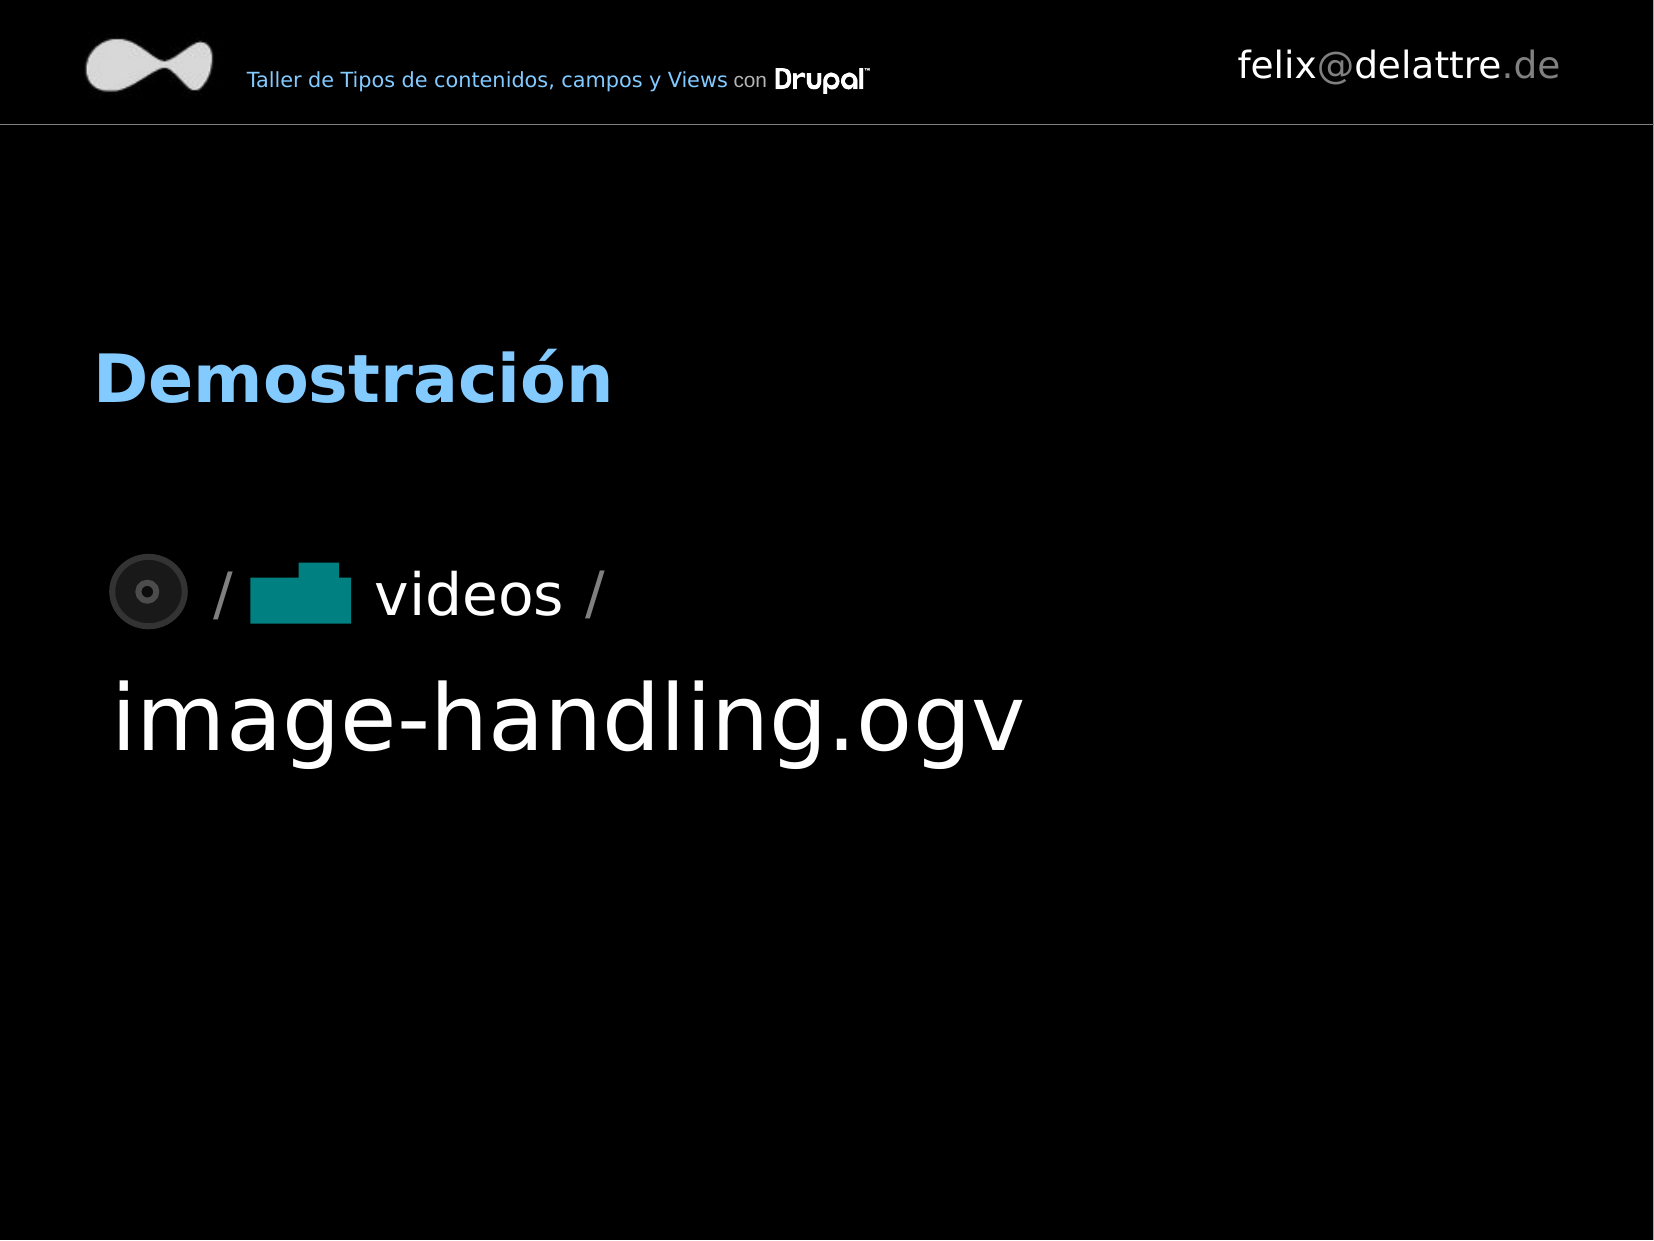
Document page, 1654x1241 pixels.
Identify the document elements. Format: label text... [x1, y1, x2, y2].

text_box videos [351, 544, 589, 646]
text_box [250, 562, 351, 624]
text_box [112, 556, 185, 627]
text_box / [570, 552, 620, 636]
text_box / [198, 552, 249, 636]
picture [62, 31, 229, 104]
text_box image-handling.ogv [87, 648, 1051, 789]
text_box Demostración [78, 333, 653, 427]
